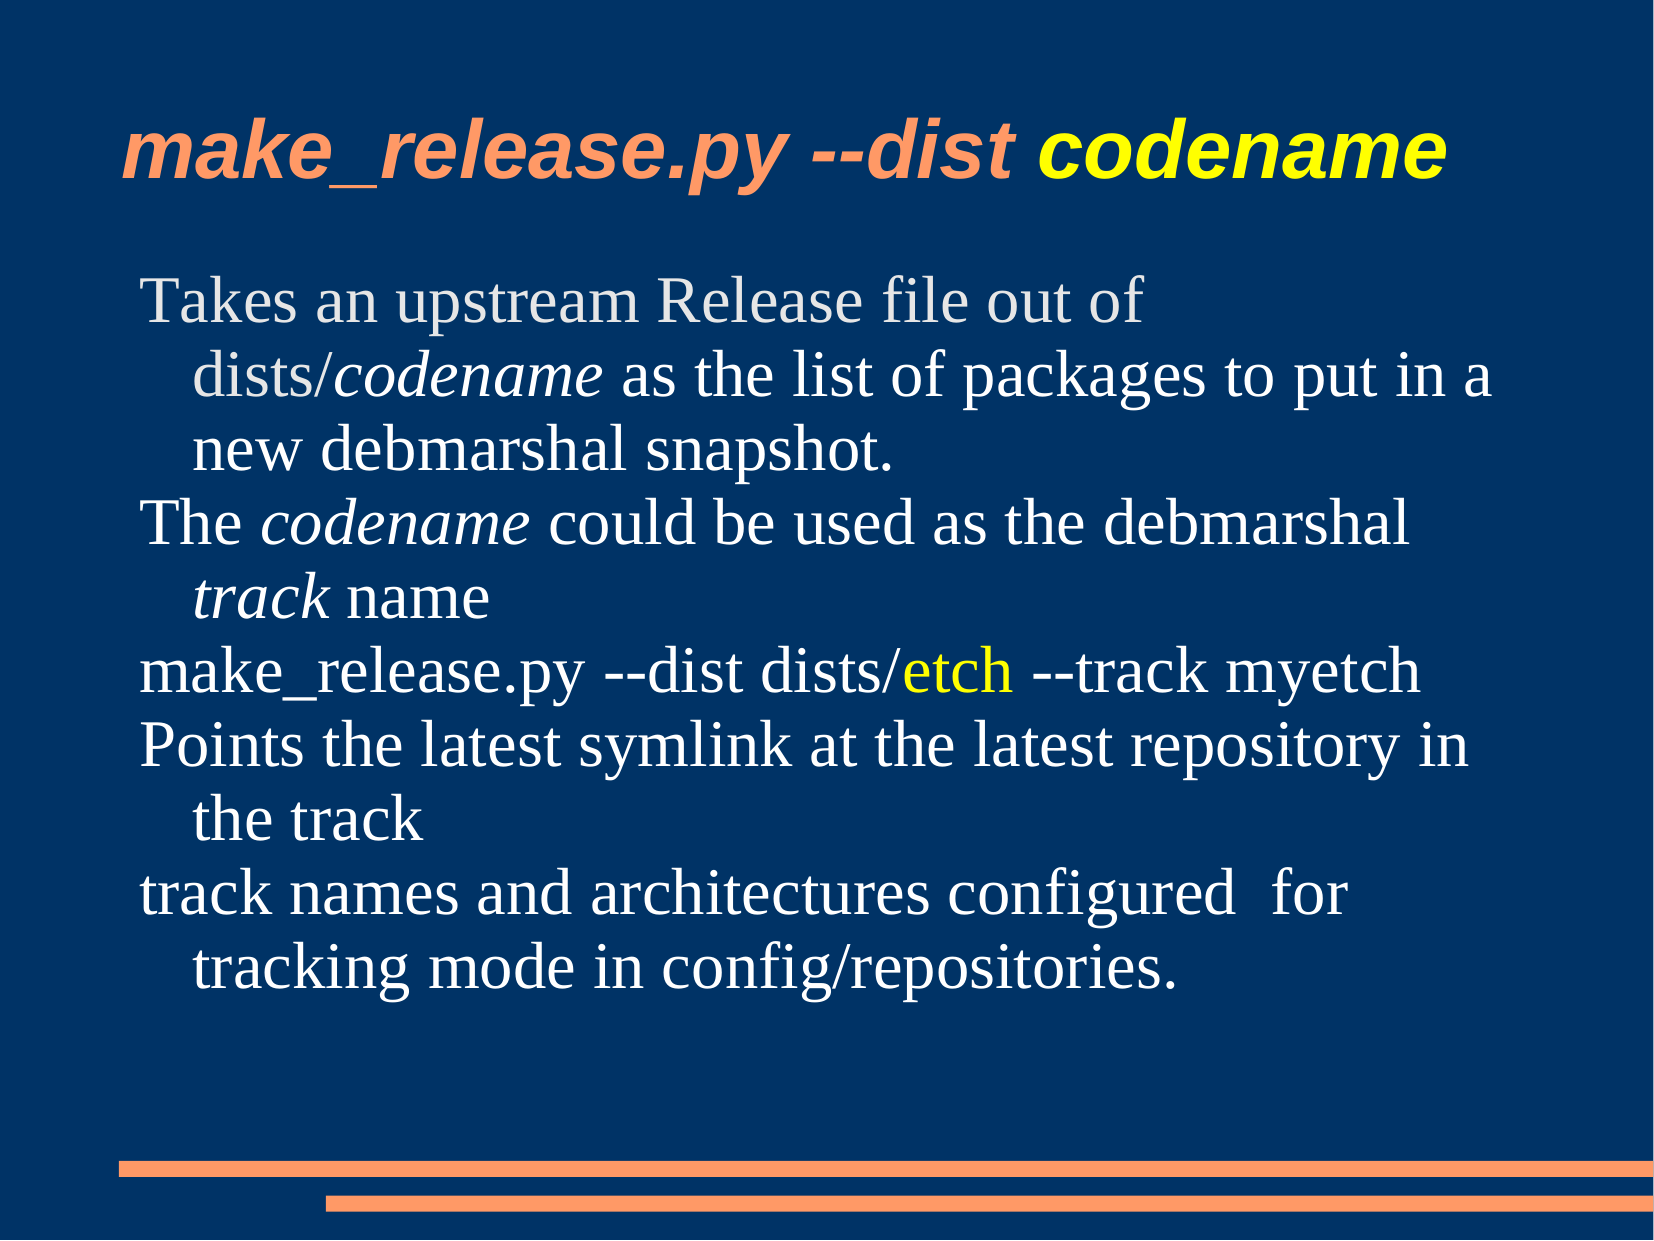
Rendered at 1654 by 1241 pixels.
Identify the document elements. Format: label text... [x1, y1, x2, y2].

list Takes an upstream Release file out of dists/codename as the list of packages to put in a new debmarshal snapshot. The codename could be used as the debmarshal track name make_release.py --dist dists/etch --track myetch Points the latest symlink at the latest repository in the track track names and architectures configured for tracking mode in config/repositories. [121, 262, 1561, 1178]
title make_release.py --dist codename [121, 46, 1534, 254]
